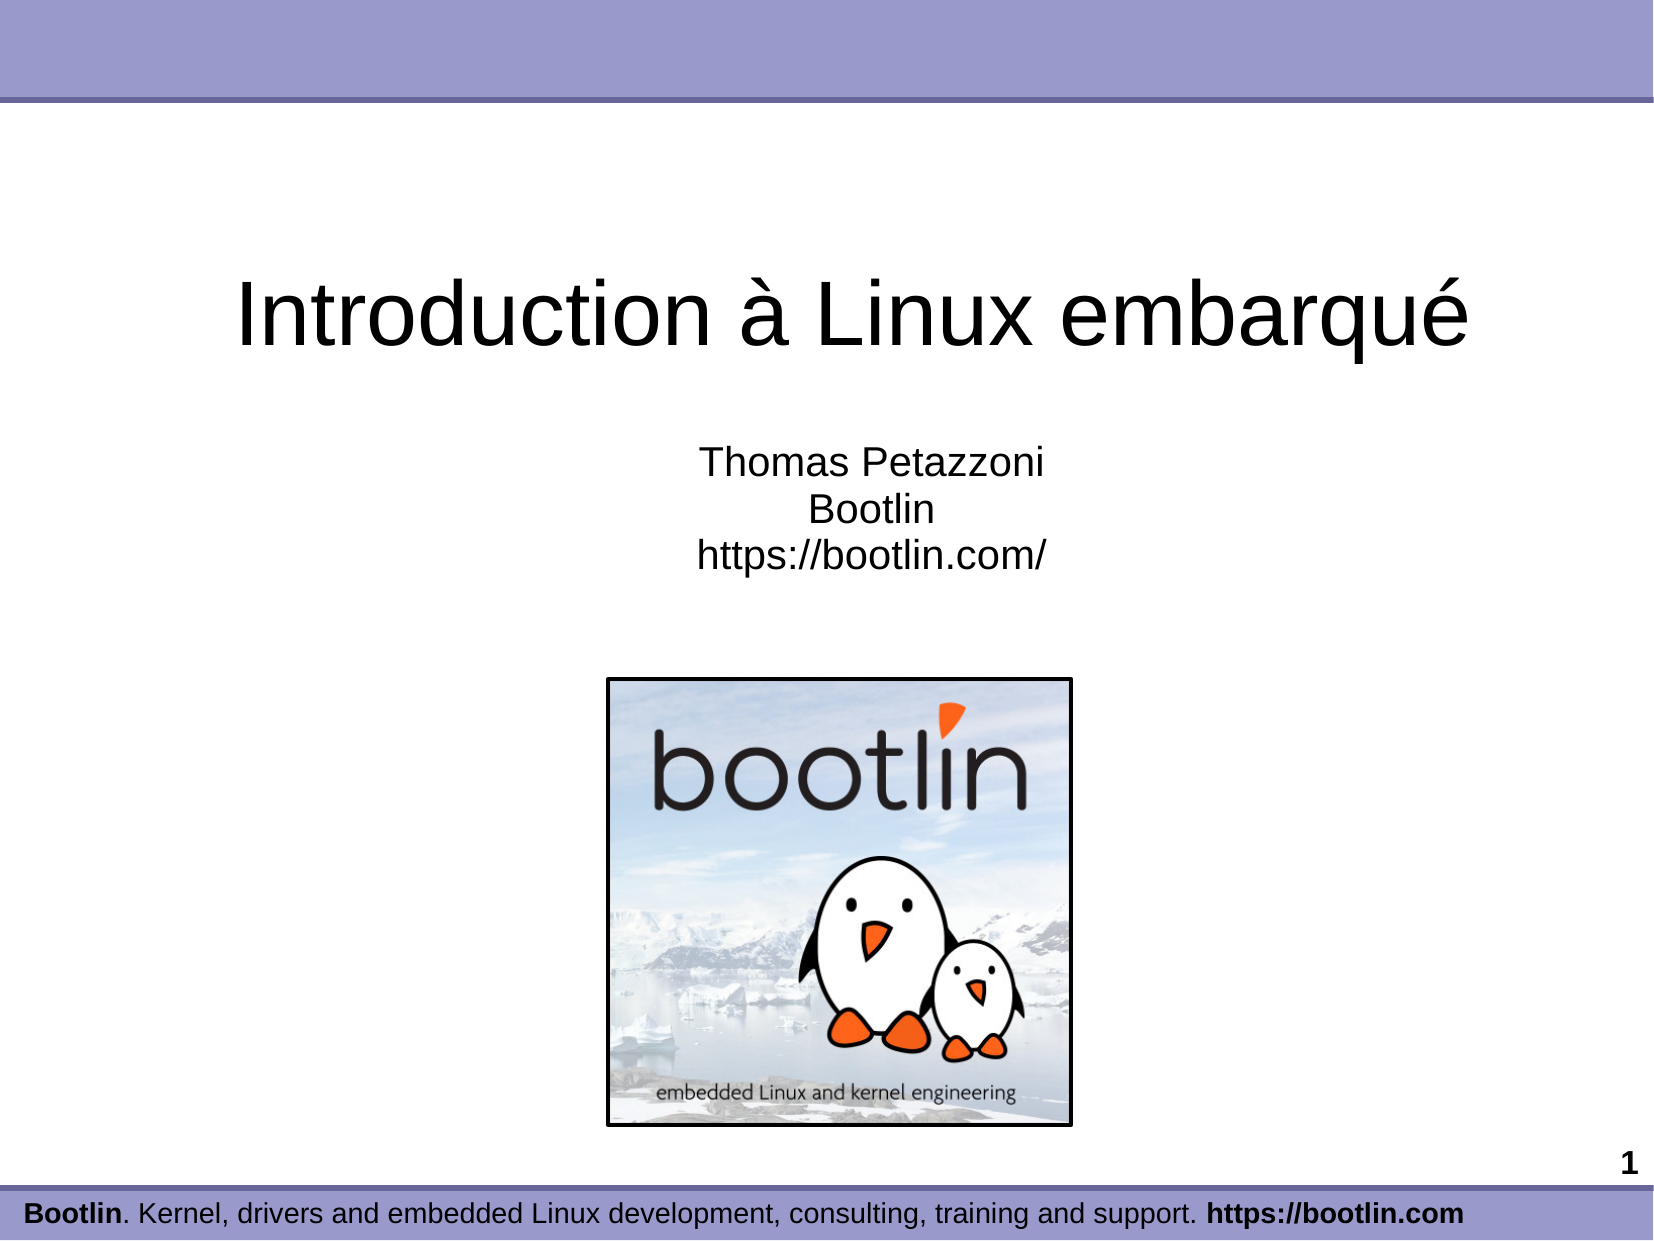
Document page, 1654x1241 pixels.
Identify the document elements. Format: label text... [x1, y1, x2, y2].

picture [606, 677, 1073, 1127]
subtitle Introduction à Linux embarqué Thomas Petazzoni Bootlin https://bootlin.com/ [130, 159, 1543, 682]
